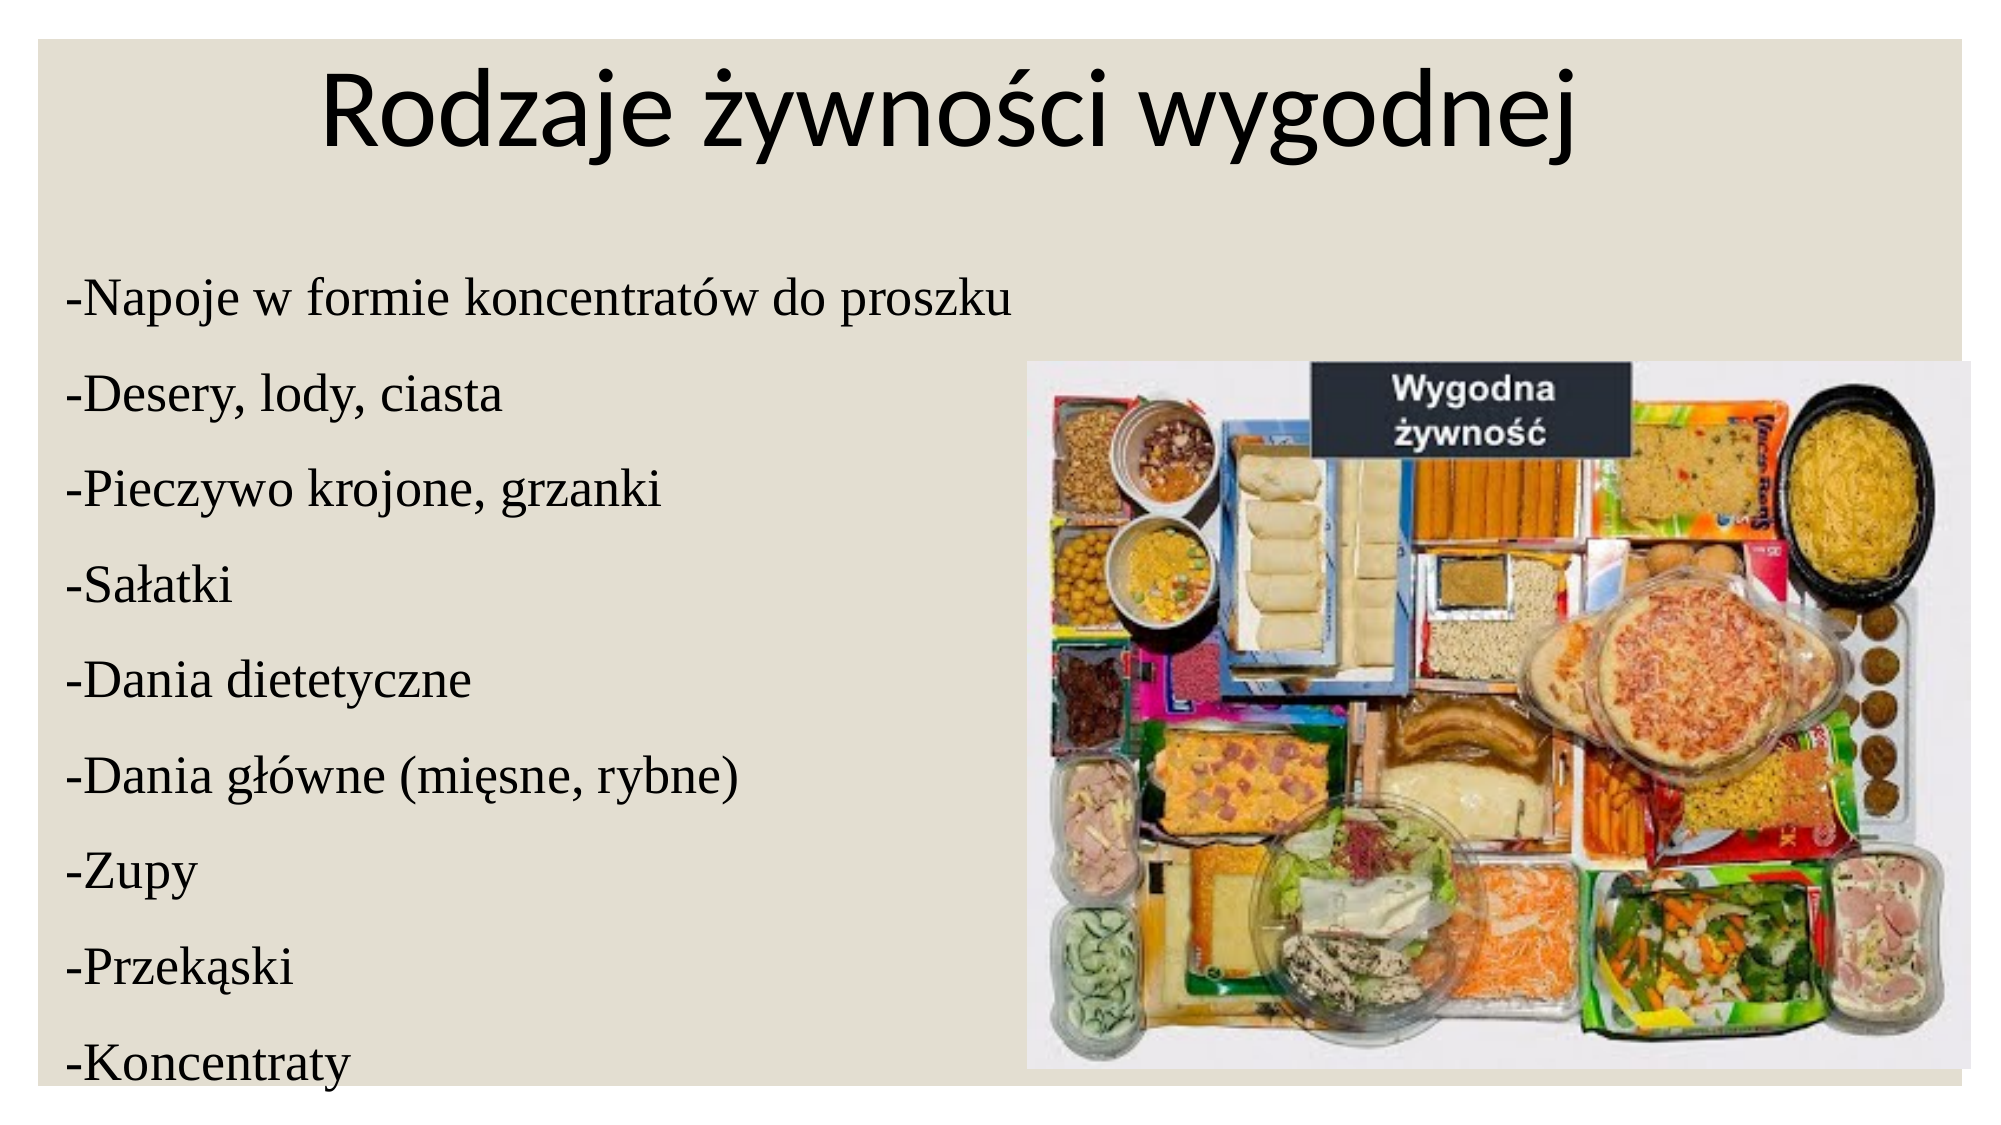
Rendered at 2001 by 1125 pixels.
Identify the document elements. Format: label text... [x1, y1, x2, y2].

picture [1027, 361, 1971, 1070]
text_box -Napoje w formie koncentratów do proszku -Desery, lody, ciasta -Pieczywo krojone, grzanki -Sałatki -Dania dietetyczne -Dania główne (mięsne, rybne) -Zupy -Przekąski -Koncentraty [50, 244, 1592, 1102]
text_box Rodzaje żywności wygodnej [304, 26, 1645, 178]
